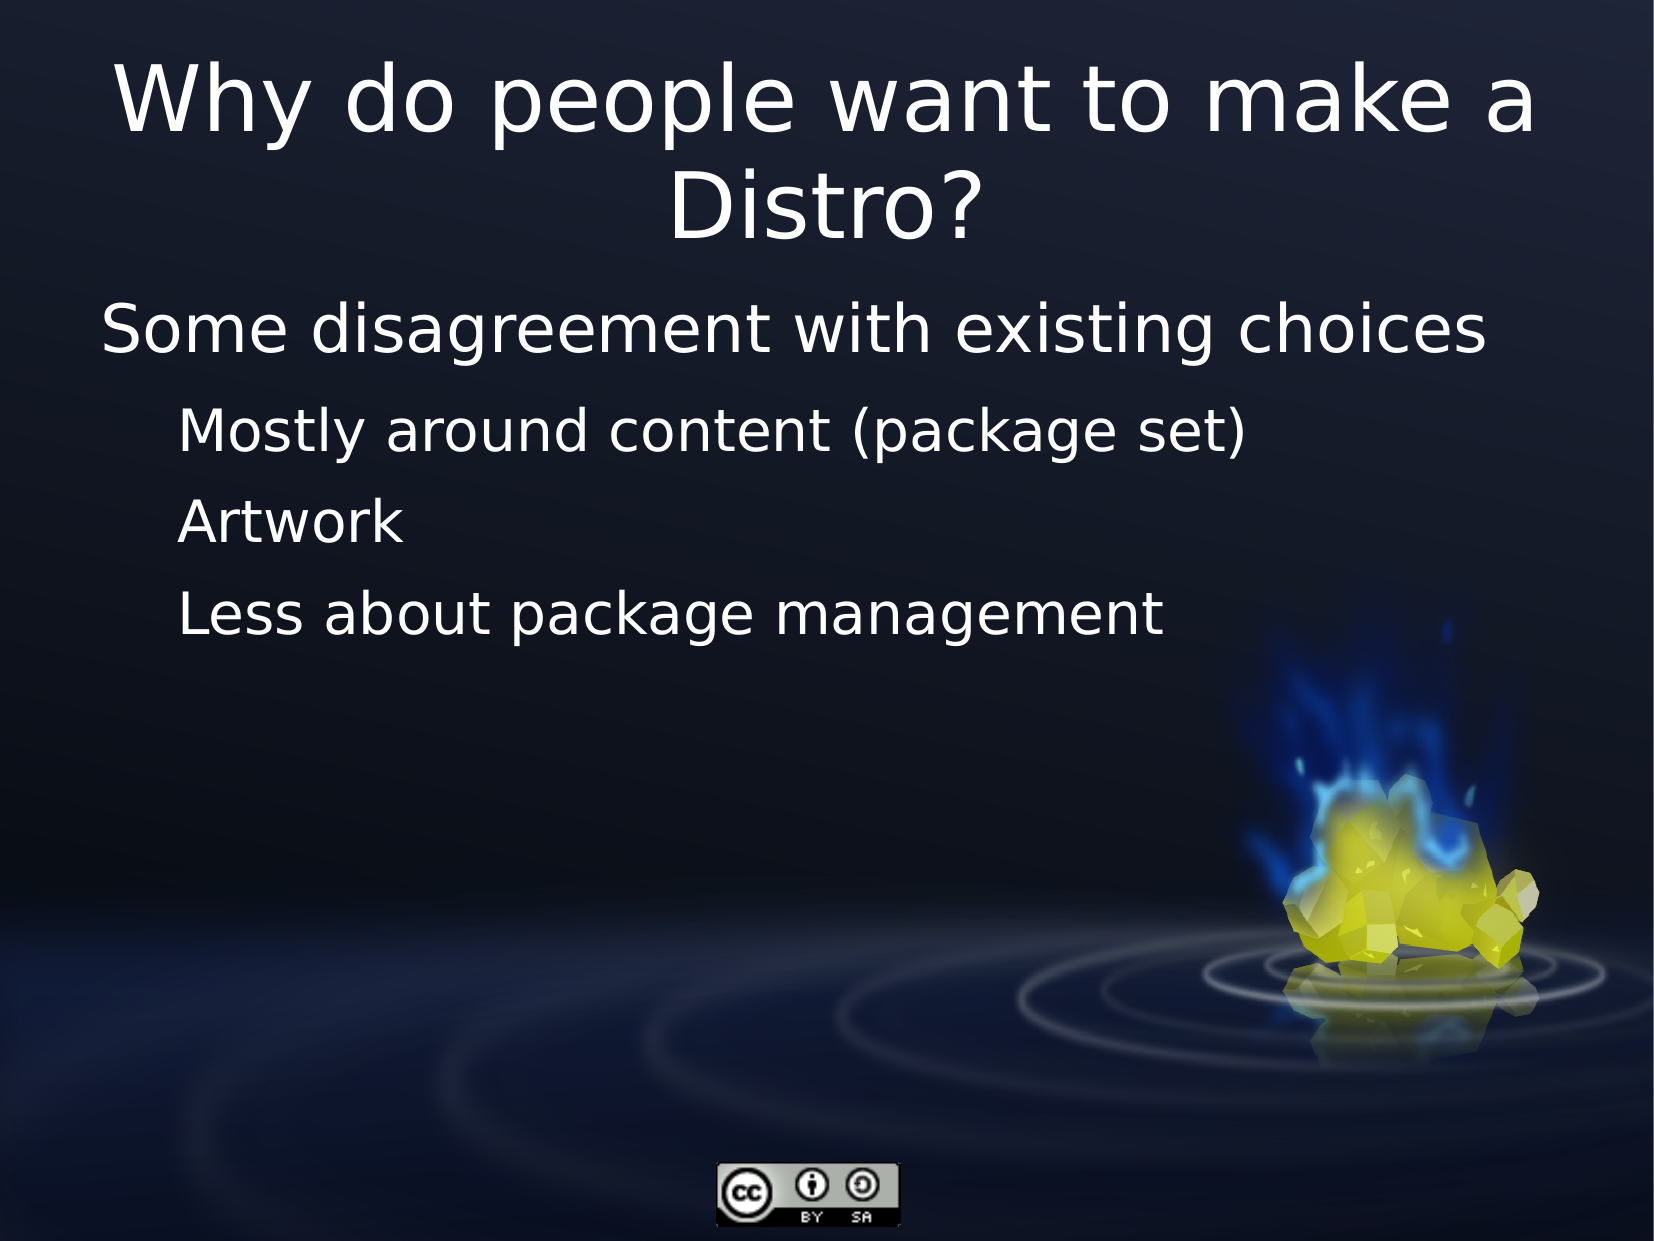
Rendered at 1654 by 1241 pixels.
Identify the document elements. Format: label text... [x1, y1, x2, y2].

picture [0, 0, 1654, 1241]
title Why do people want to make a Distro? [82, 45, 1571, 261]
list Some disagreement with existing choices Mostly around content (package set) Artwork Less about package management [82, 290, 1571, 1109]
